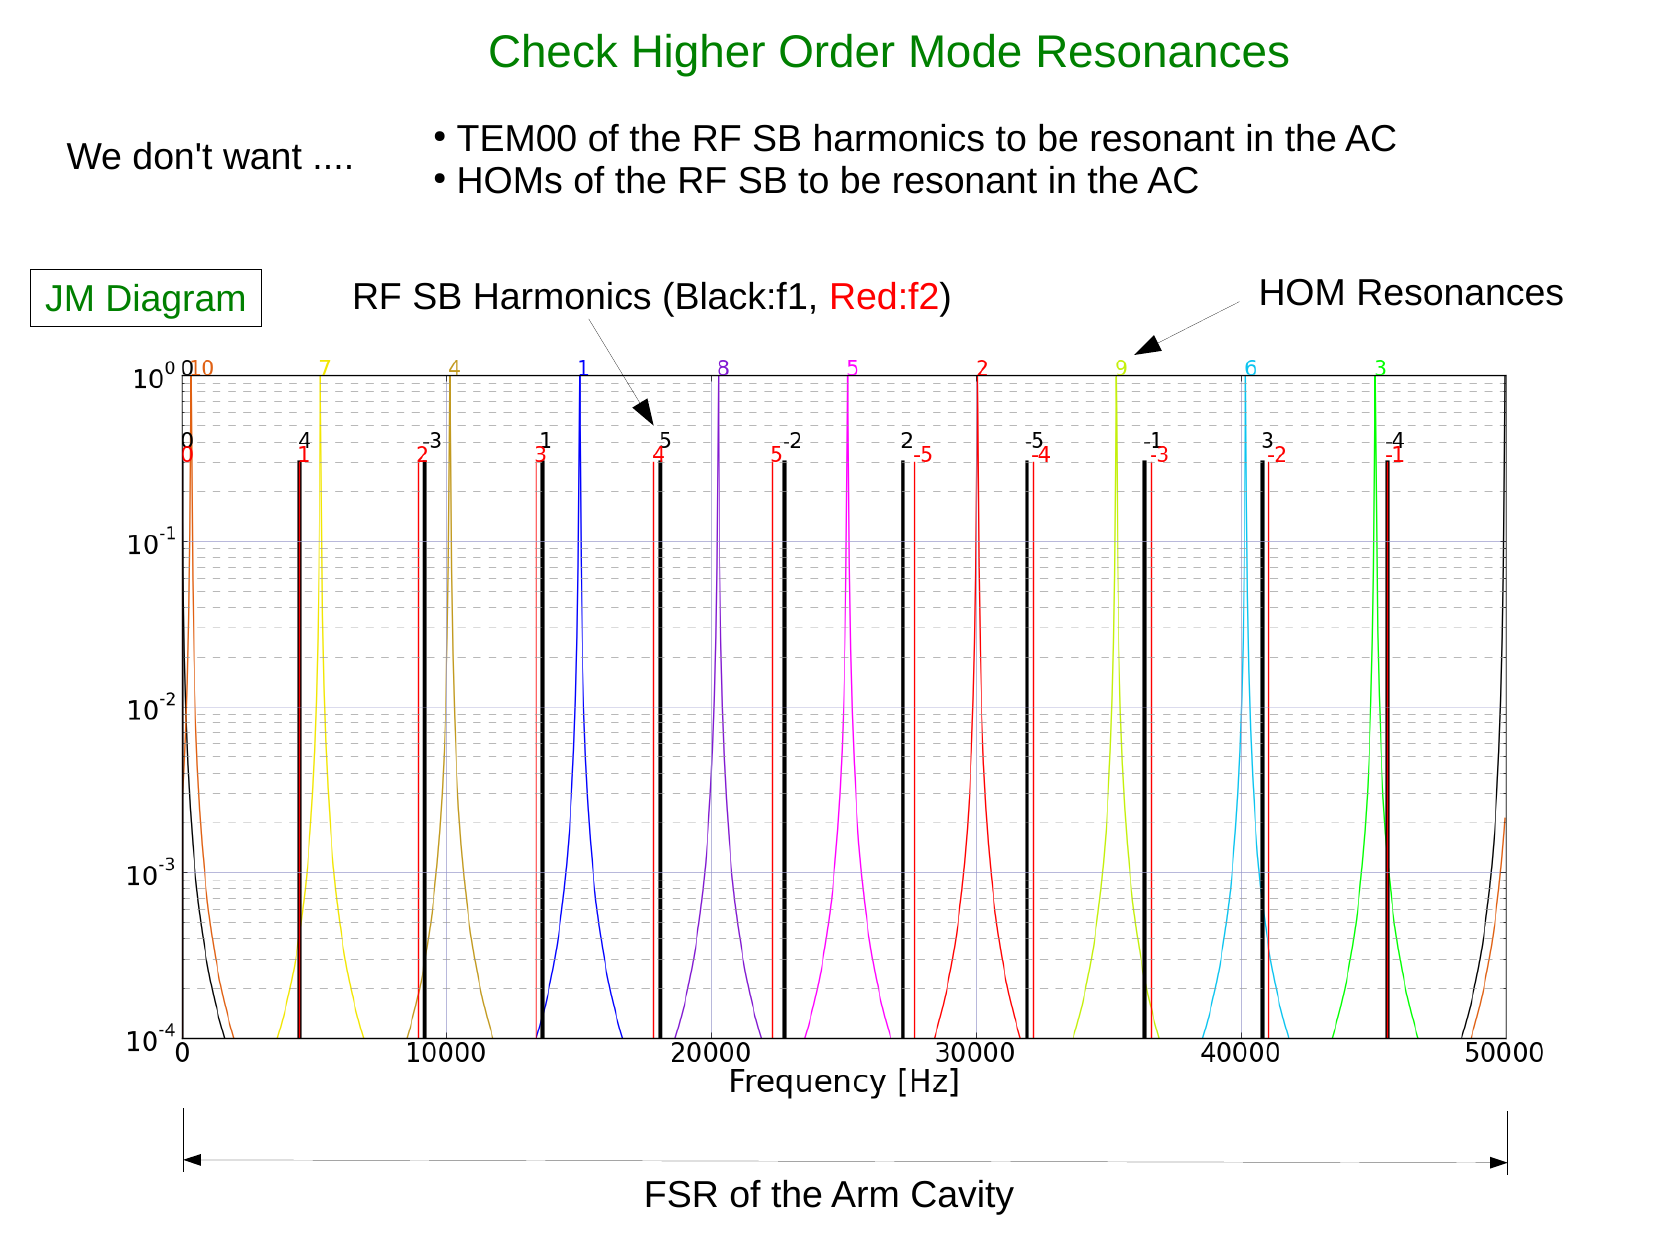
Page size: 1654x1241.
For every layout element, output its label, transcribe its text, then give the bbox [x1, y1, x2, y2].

text_box TEM00 of the RF SB harmonics to be resonant in the AC HOMs of the RF SB to be resonant in the AC [418, 109, 1424, 209]
text_box Check Higher Order Mode Resonances [473, 18, 1306, 85]
text_box We don't want .... [51, 128, 370, 186]
text_box HOM Resonances [1243, 264, 1580, 321]
text_box RF SB Harmonics (Black:f1, Red:f2) [337, 268, 967, 326]
text_box JM Diagram [30, 269, 262, 327]
text_box FSR of the Arm Cavity [629, 1165, 1030, 1223]
picture [0, 317, 1621, 1145]
